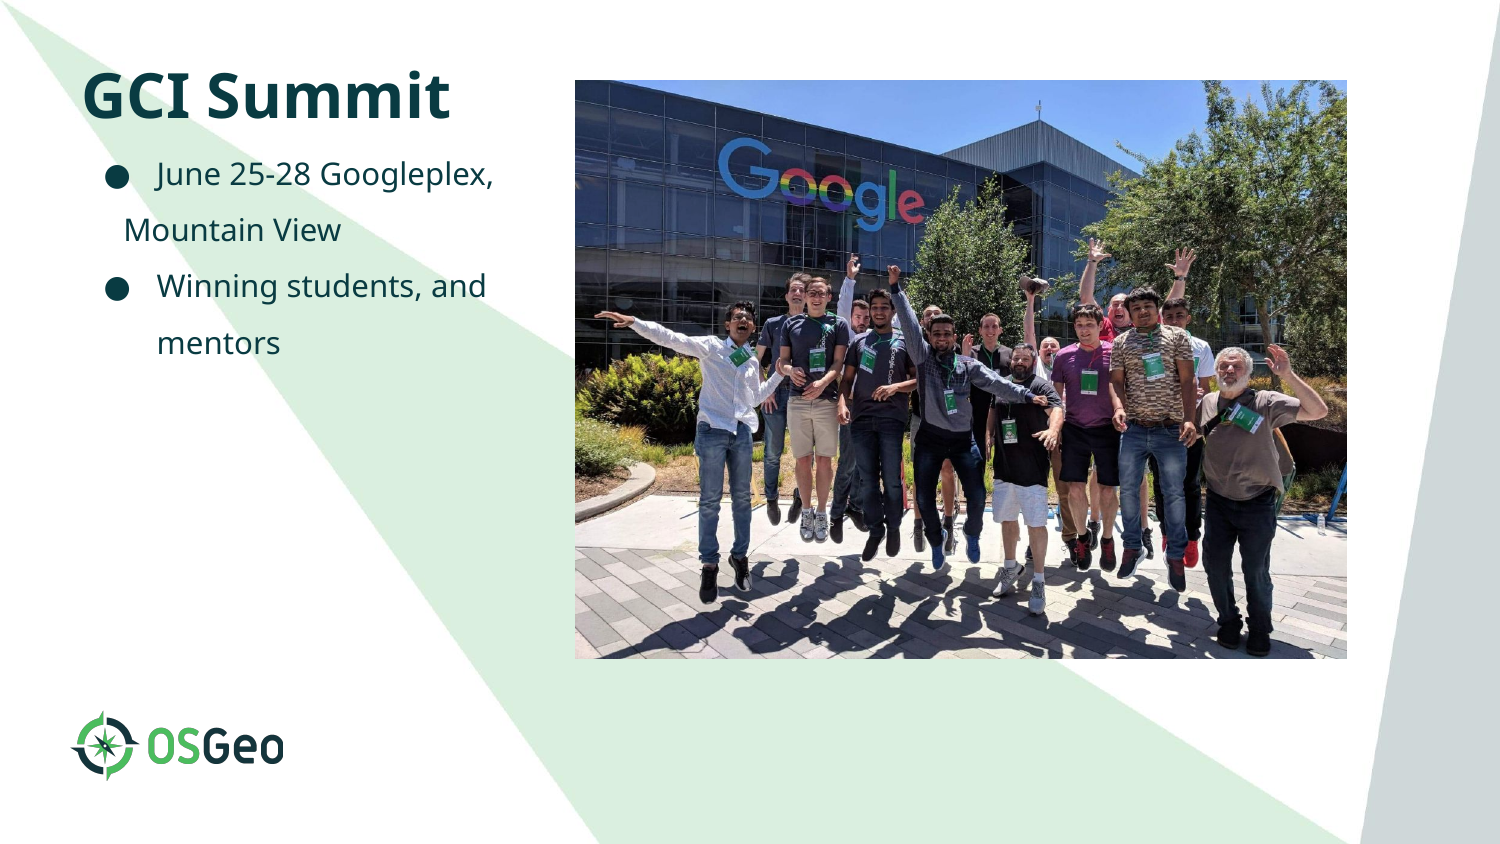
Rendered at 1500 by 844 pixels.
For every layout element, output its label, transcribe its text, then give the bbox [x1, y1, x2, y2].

title GCI Summit [70, 13, 1196, 131]
picture [0, 0, 1500, 844]
text_box June 25-28 Googleplex, Mountain View Winning students, and mentors [70, 130, 547, 698]
